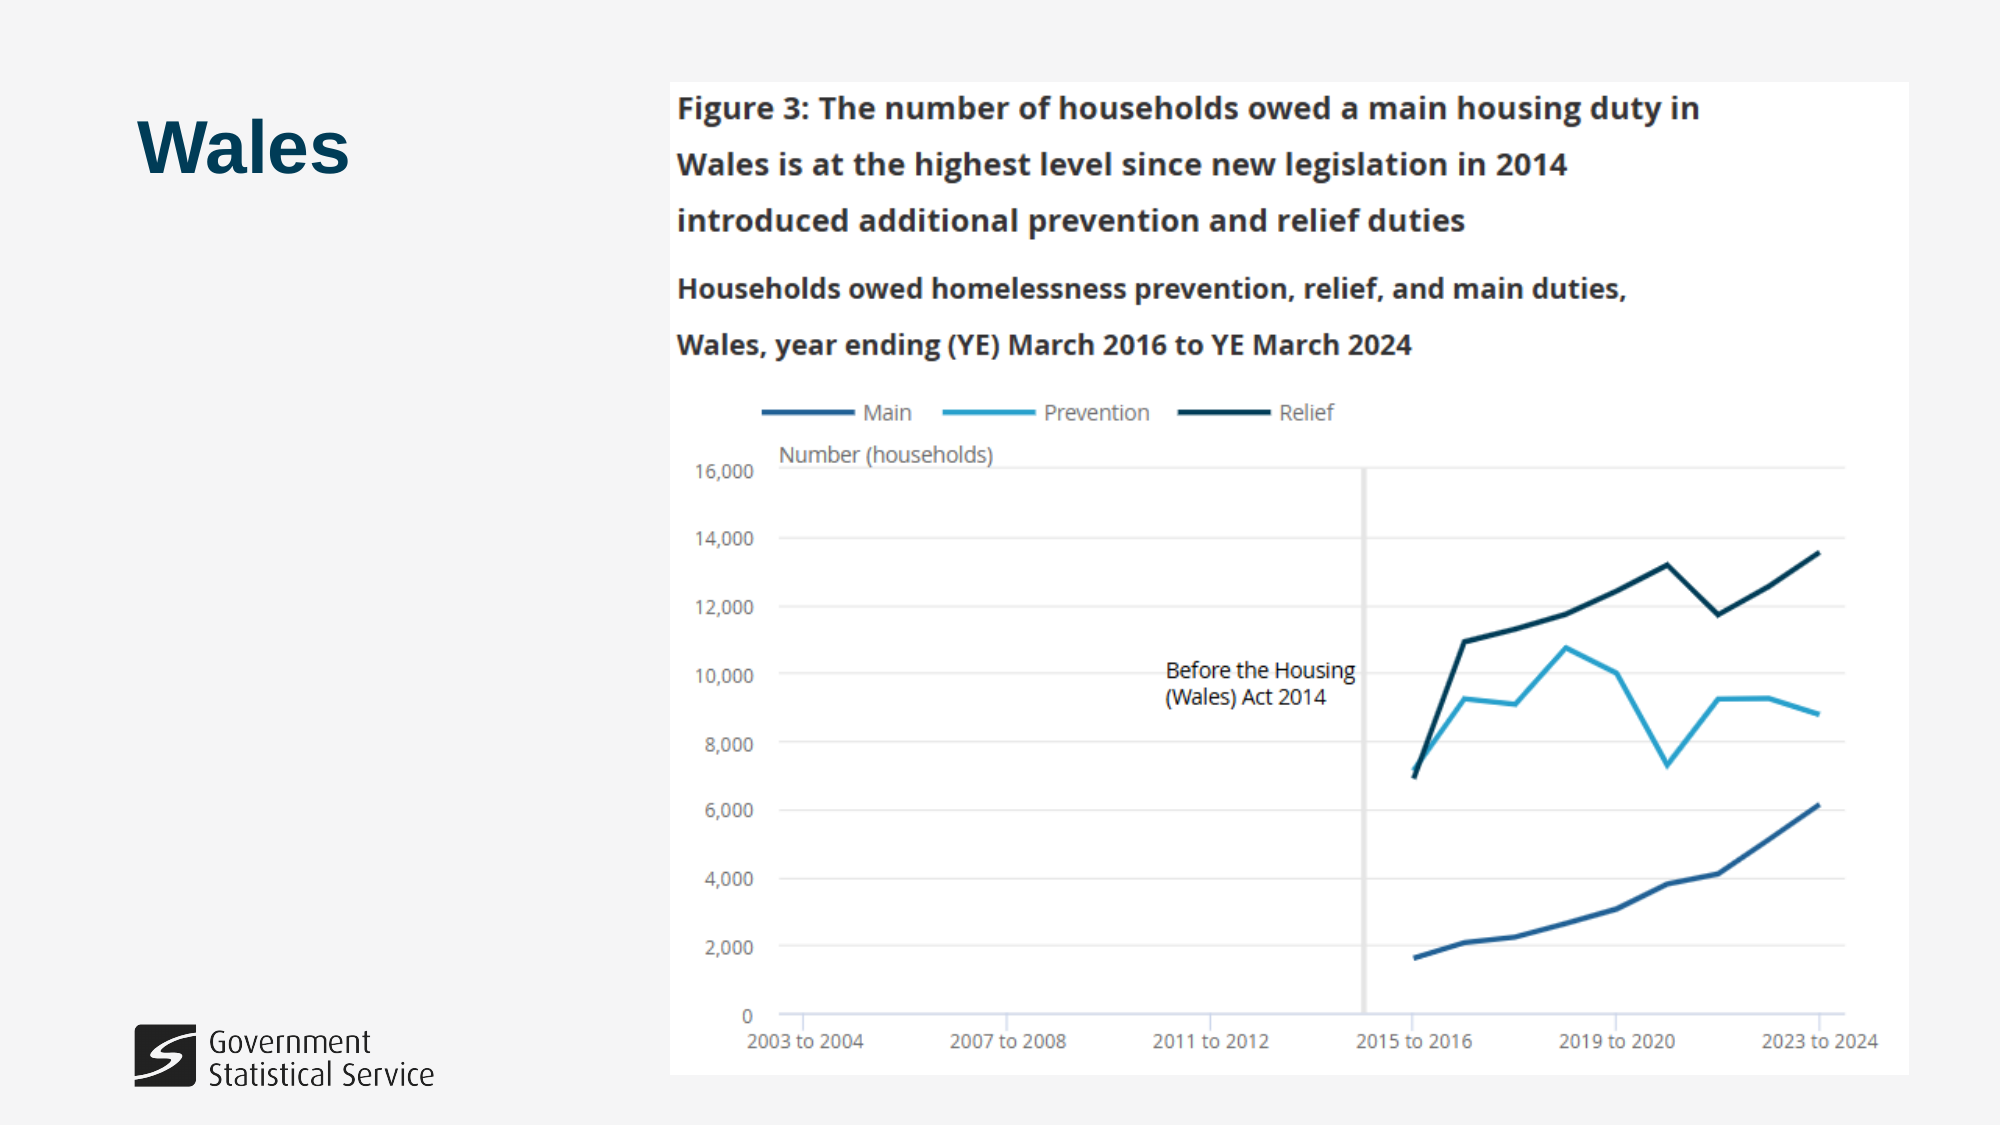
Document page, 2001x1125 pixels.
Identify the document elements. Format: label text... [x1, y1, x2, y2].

title Wales [137, 105, 556, 192]
picture [670, 82, 1909, 1075]
